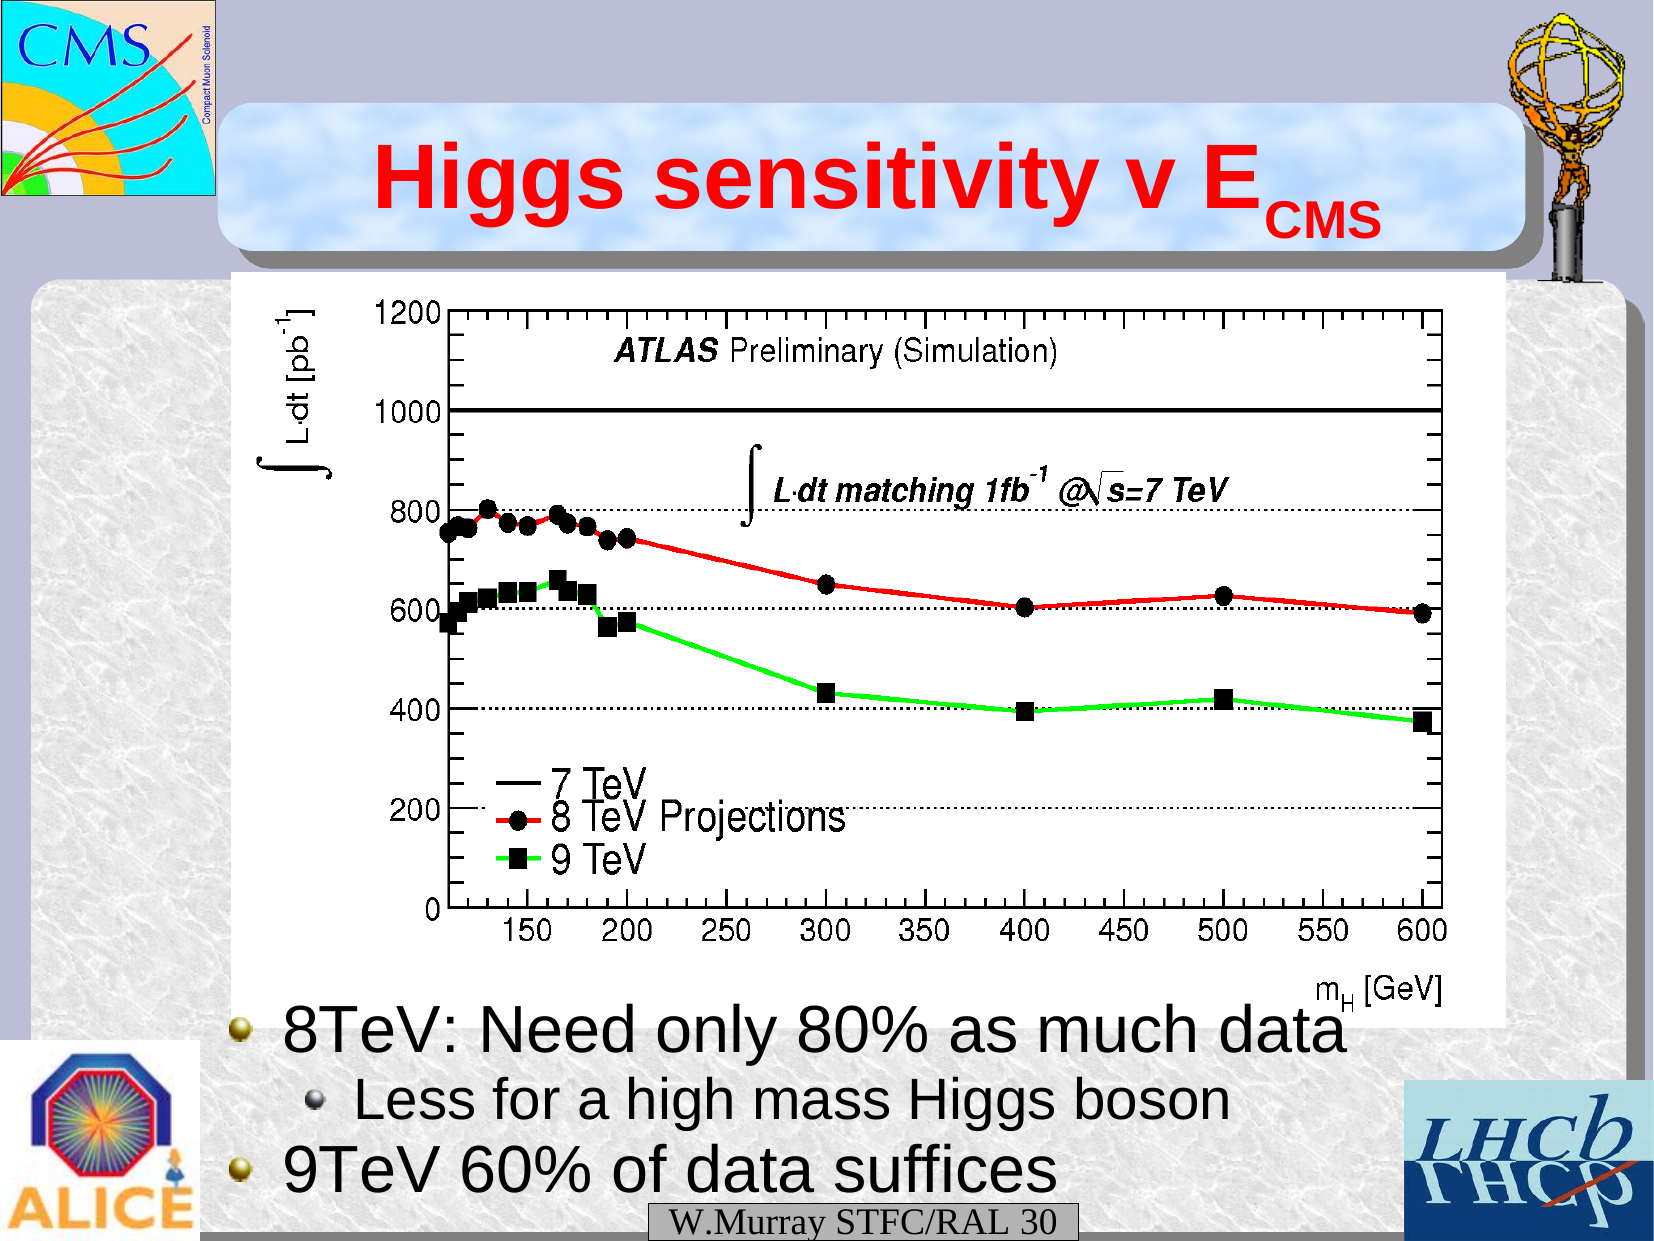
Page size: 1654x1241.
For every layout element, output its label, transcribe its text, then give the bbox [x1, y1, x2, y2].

list 8TeV: Need only 80% as much data Less for a high mass Higgs boson 9TeV 60% of data suffices [211, 992, 1402, 1208]
picture [0, 0, 216, 196]
title Higgs sensitivity v ECMS [244, 112, 1512, 263]
picture [0, 0, 1654, 1241]
